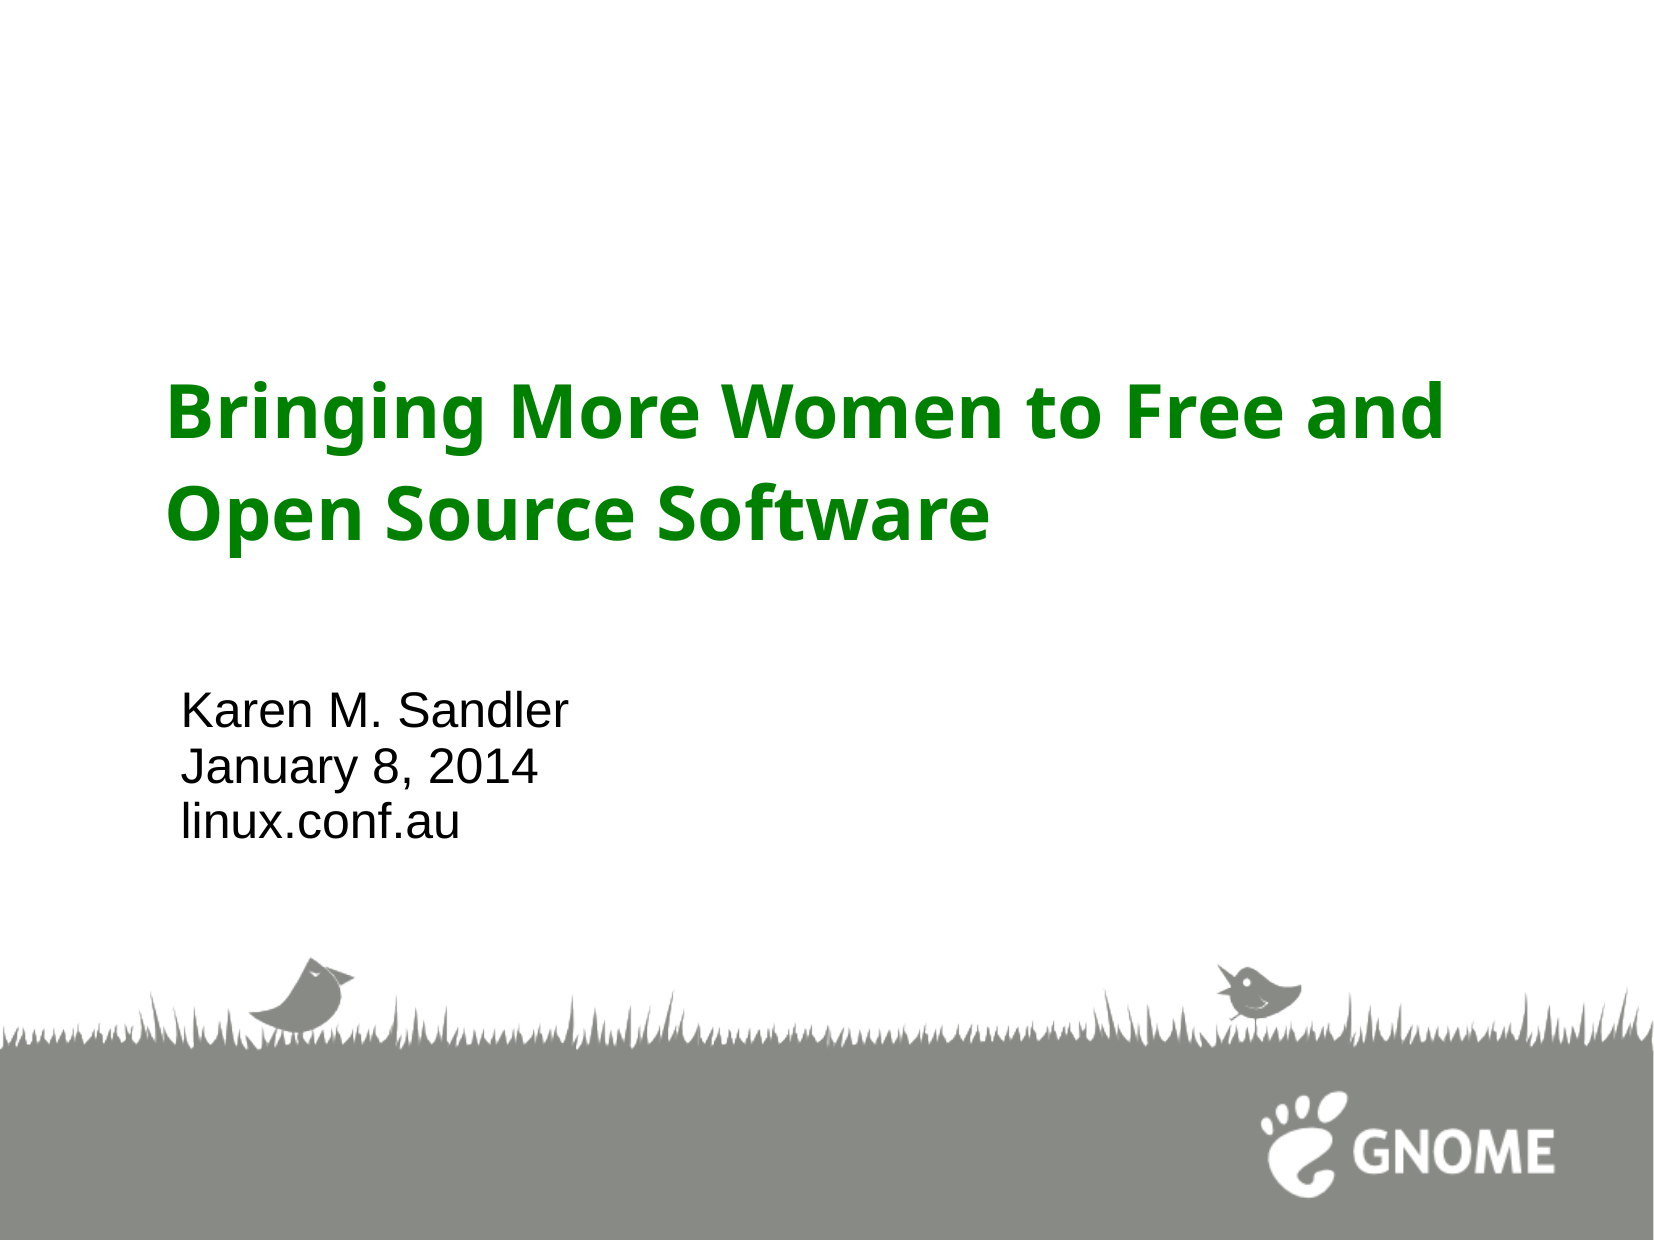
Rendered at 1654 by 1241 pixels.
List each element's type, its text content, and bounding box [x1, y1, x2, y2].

picture [0, 0, 1654, 1241]
text_box Karen M. Sandler January 8, 2014 linux.conf.au [165, 674, 1088, 901]
text_box Bringing More Women to Free and Open Source Software [150, 350, 1538, 667]
